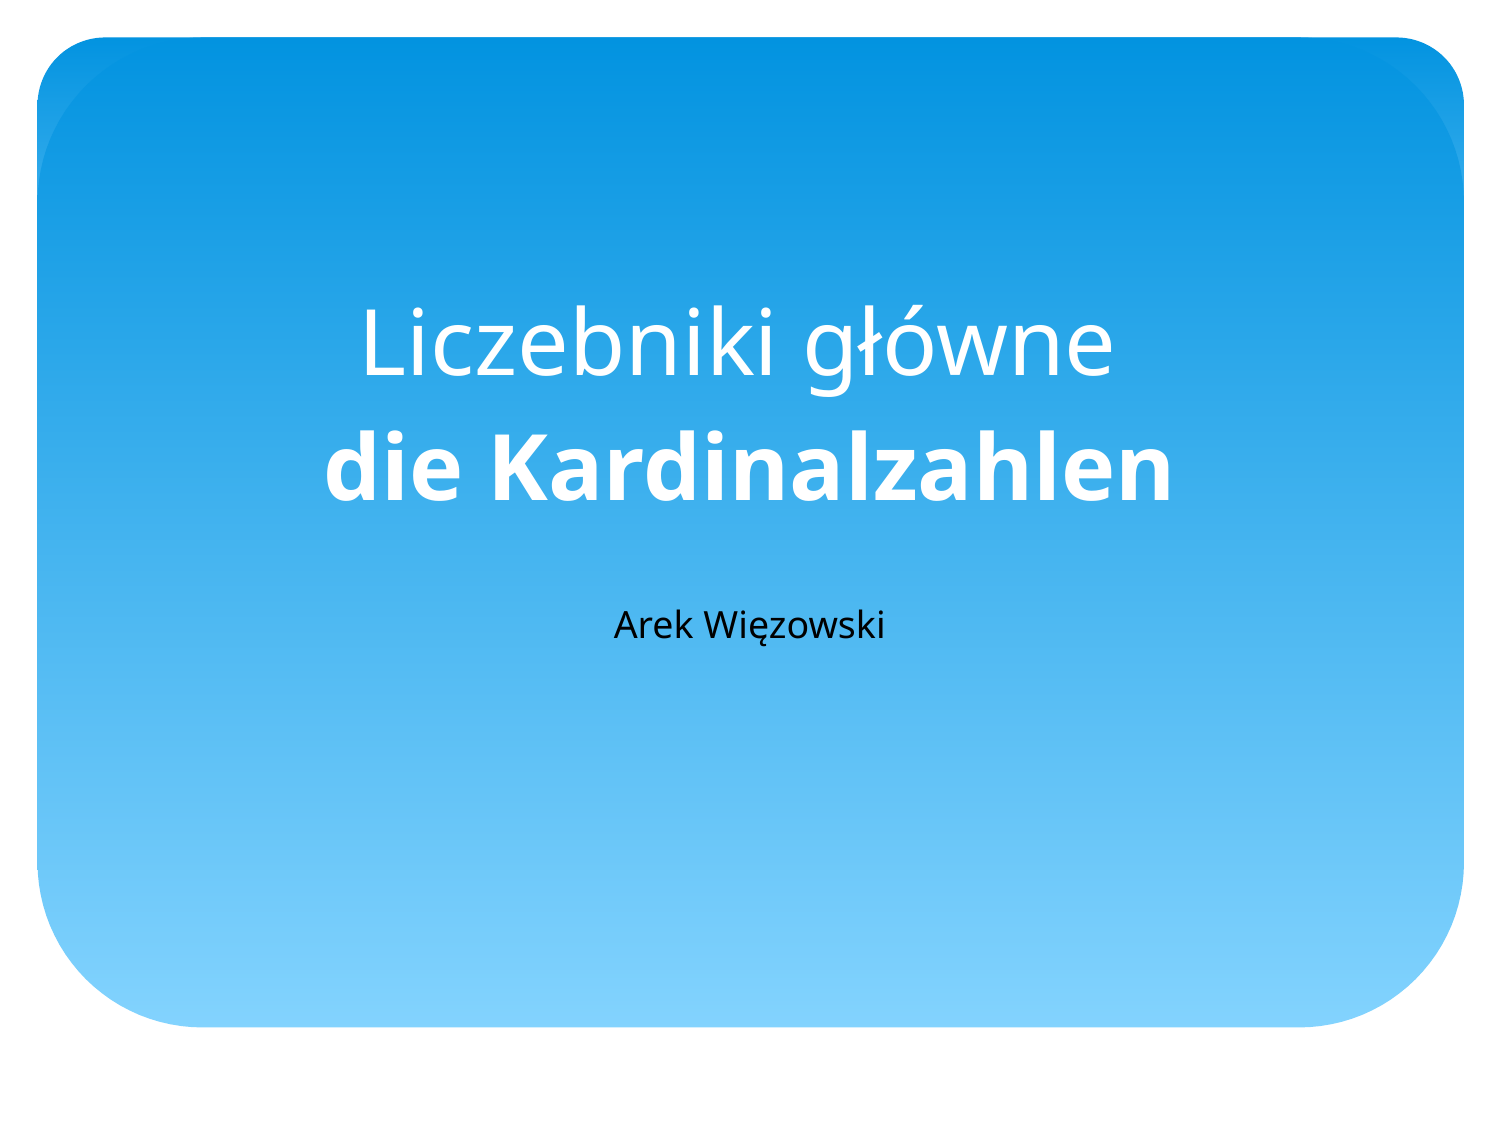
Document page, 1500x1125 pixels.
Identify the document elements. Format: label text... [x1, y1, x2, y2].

title Liczebniki główne die Kardinalzahlen [112, 262, 1388, 555]
text_box Arek Więzowski [224, 583, 1275, 825]
table_header [49, 923, 1453, 927]
table_header [65, 954, 1437, 958]
